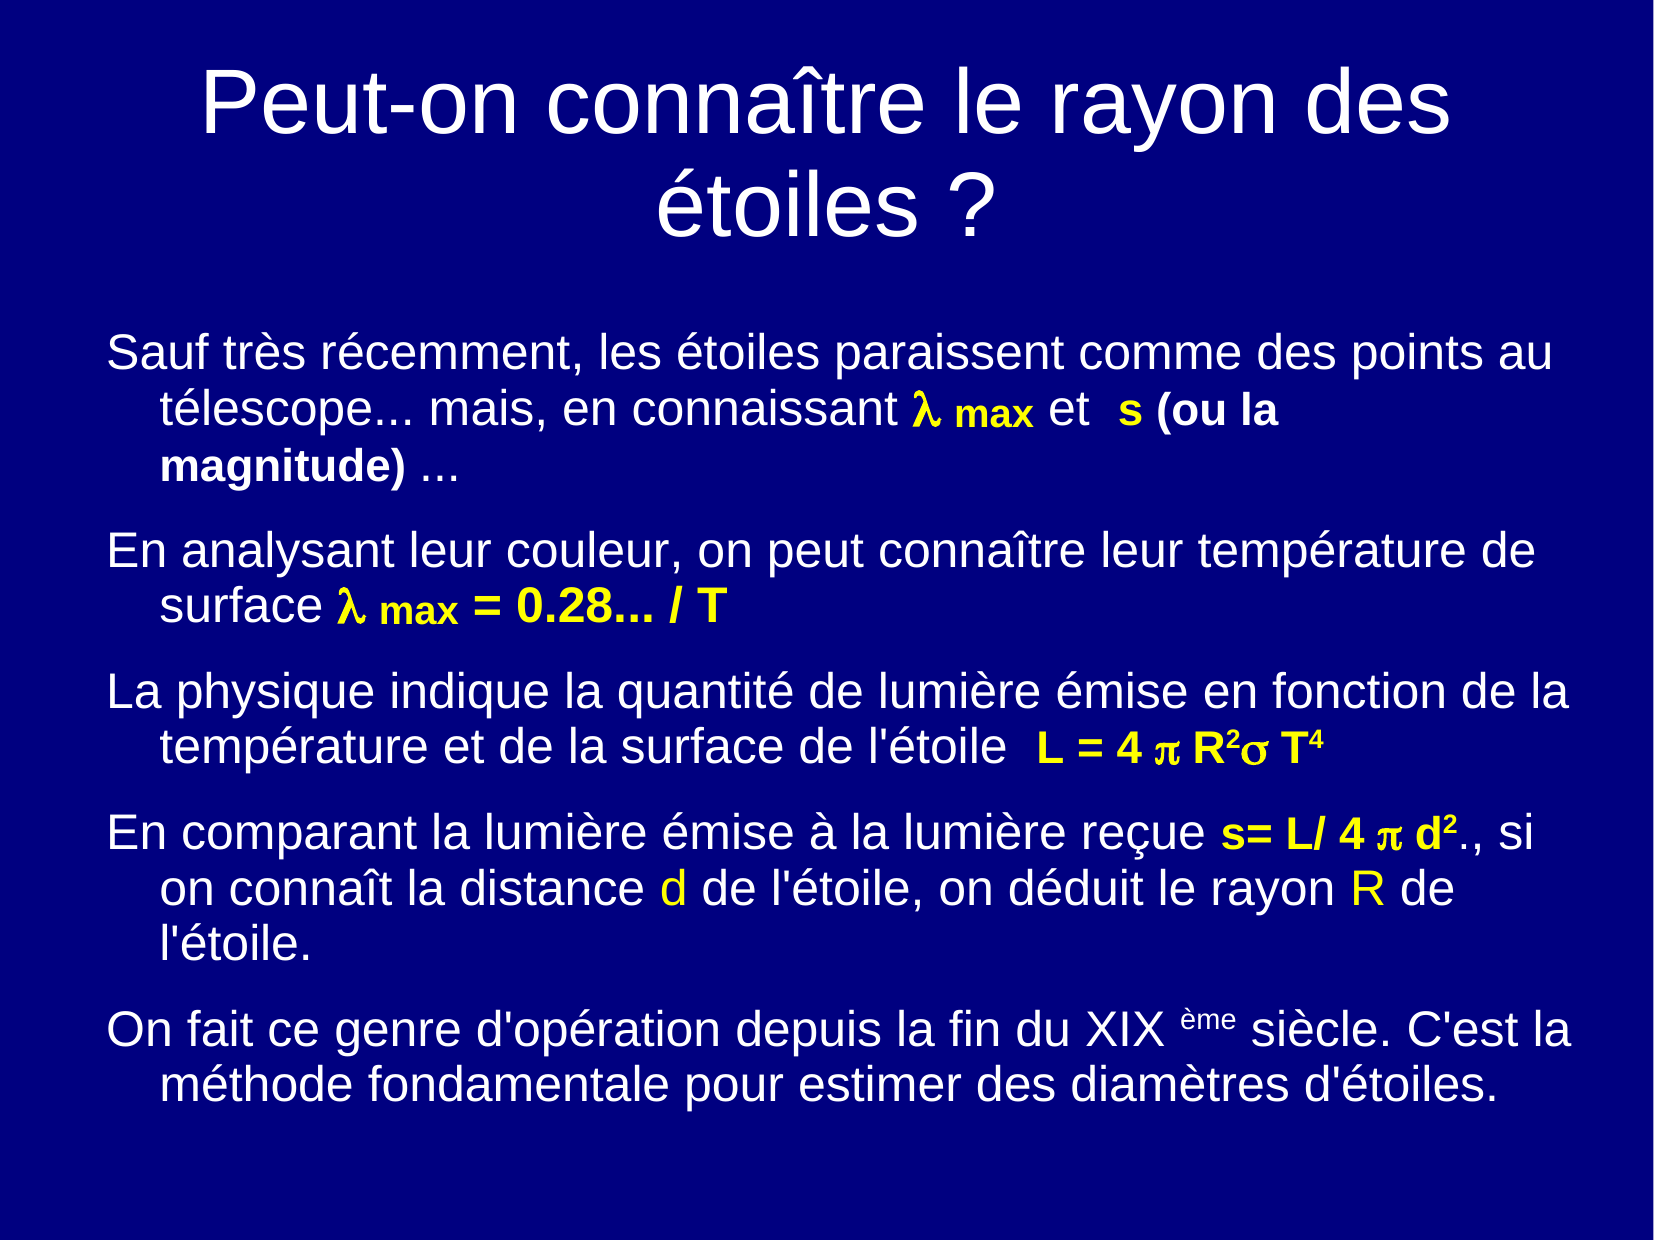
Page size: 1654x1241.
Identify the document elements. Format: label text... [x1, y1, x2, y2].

title Peut-on connaître le rayon des étoiles ? [82, 49, 1571, 257]
list Sauf très récemment, les étoiles paraissent comme des points au télescope... mais, en connaissant l max et s (ou la magnitude) ... En analysant leur couleur, on peut connaître leur température de surface l max = 0.28... / T La physique indique la quantité de lumière émise en fonction de la température et de la surface de l'étoile L = 4 p R2s T4 En comparant la lumière émise à la lumière reçue s= L/ 4 p d2., si on connaît la distance d de l'étoile, on déduit le rayon R de l'étoile. On fait ce genre d'opération depuis la fin du XIX ème siècle. C'est la méthode fondamentale pour estimer des diamètres d'étoiles. [88, 324, 1577, 1144]
